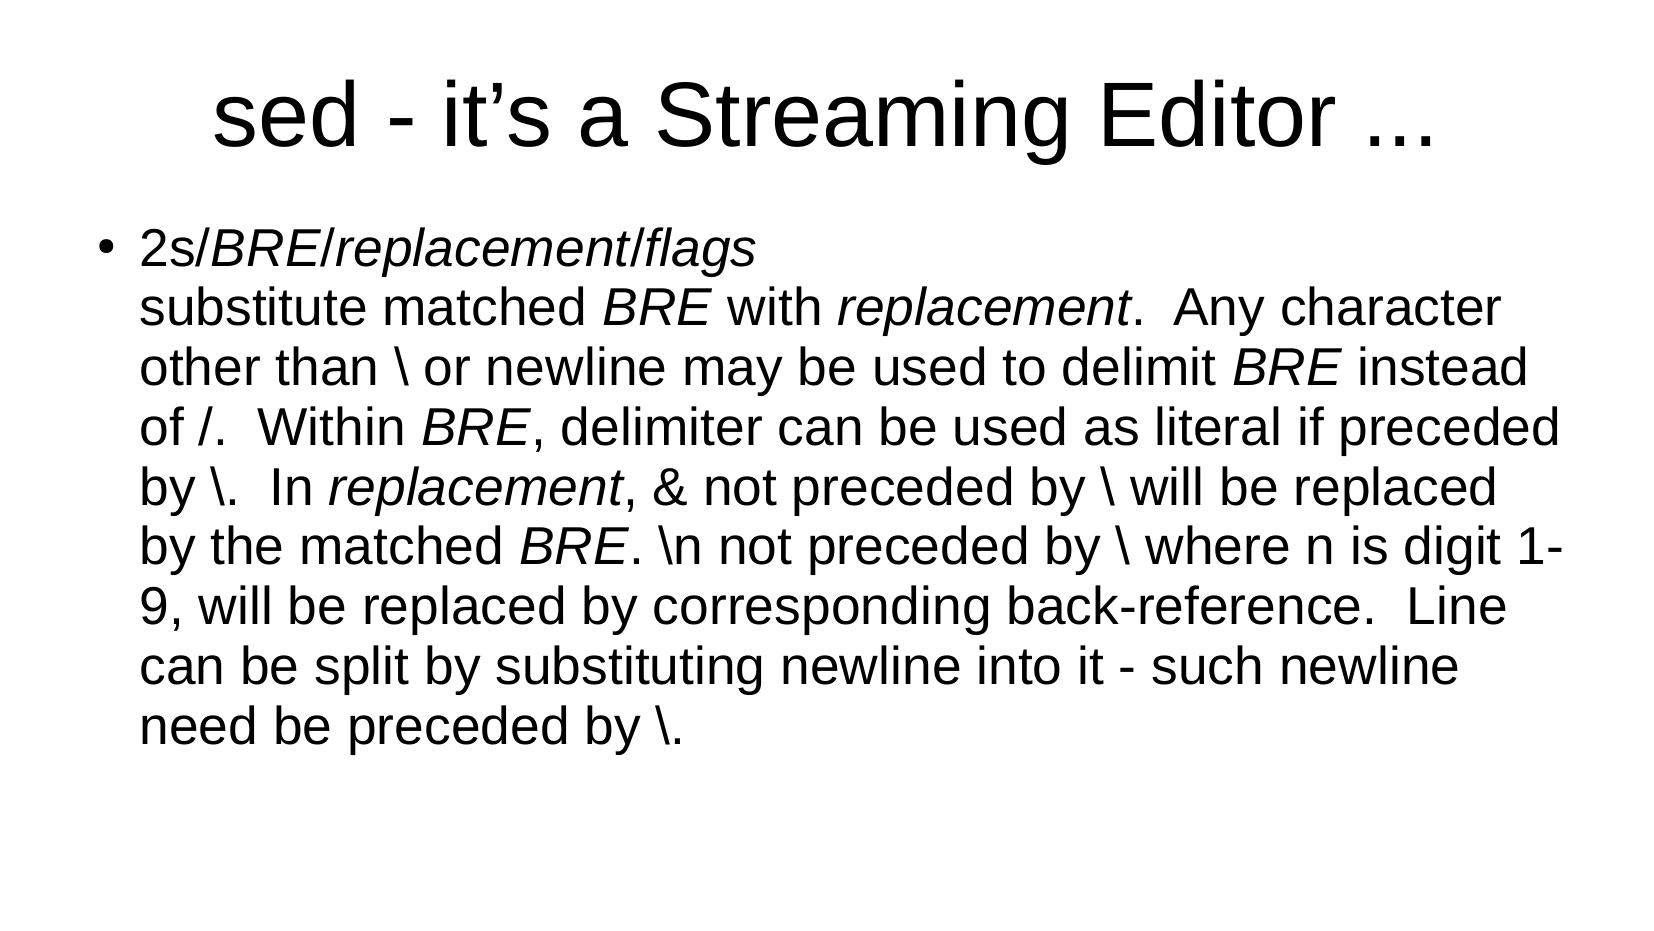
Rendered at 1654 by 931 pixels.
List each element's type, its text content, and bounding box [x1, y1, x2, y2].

title sed - it’s a Streaming Editor ... [82, 37, 1571, 193]
list 2s/BRE/replacement/flags substitute matched BRE with replacement. Any character other than \ or newline may be used to delimit BRE instead of /. Within BRE, delimiter can be used as literal if preceded by \. In replacement, & not preceded by \ will be replaced by the matched BRE. \n not preceded by \ where n is digit 1-9, will be replaced by corresponding back-reference. Line can be split by substituting newline into it - such newline need be preceded by \. [82, 217, 1571, 758]
